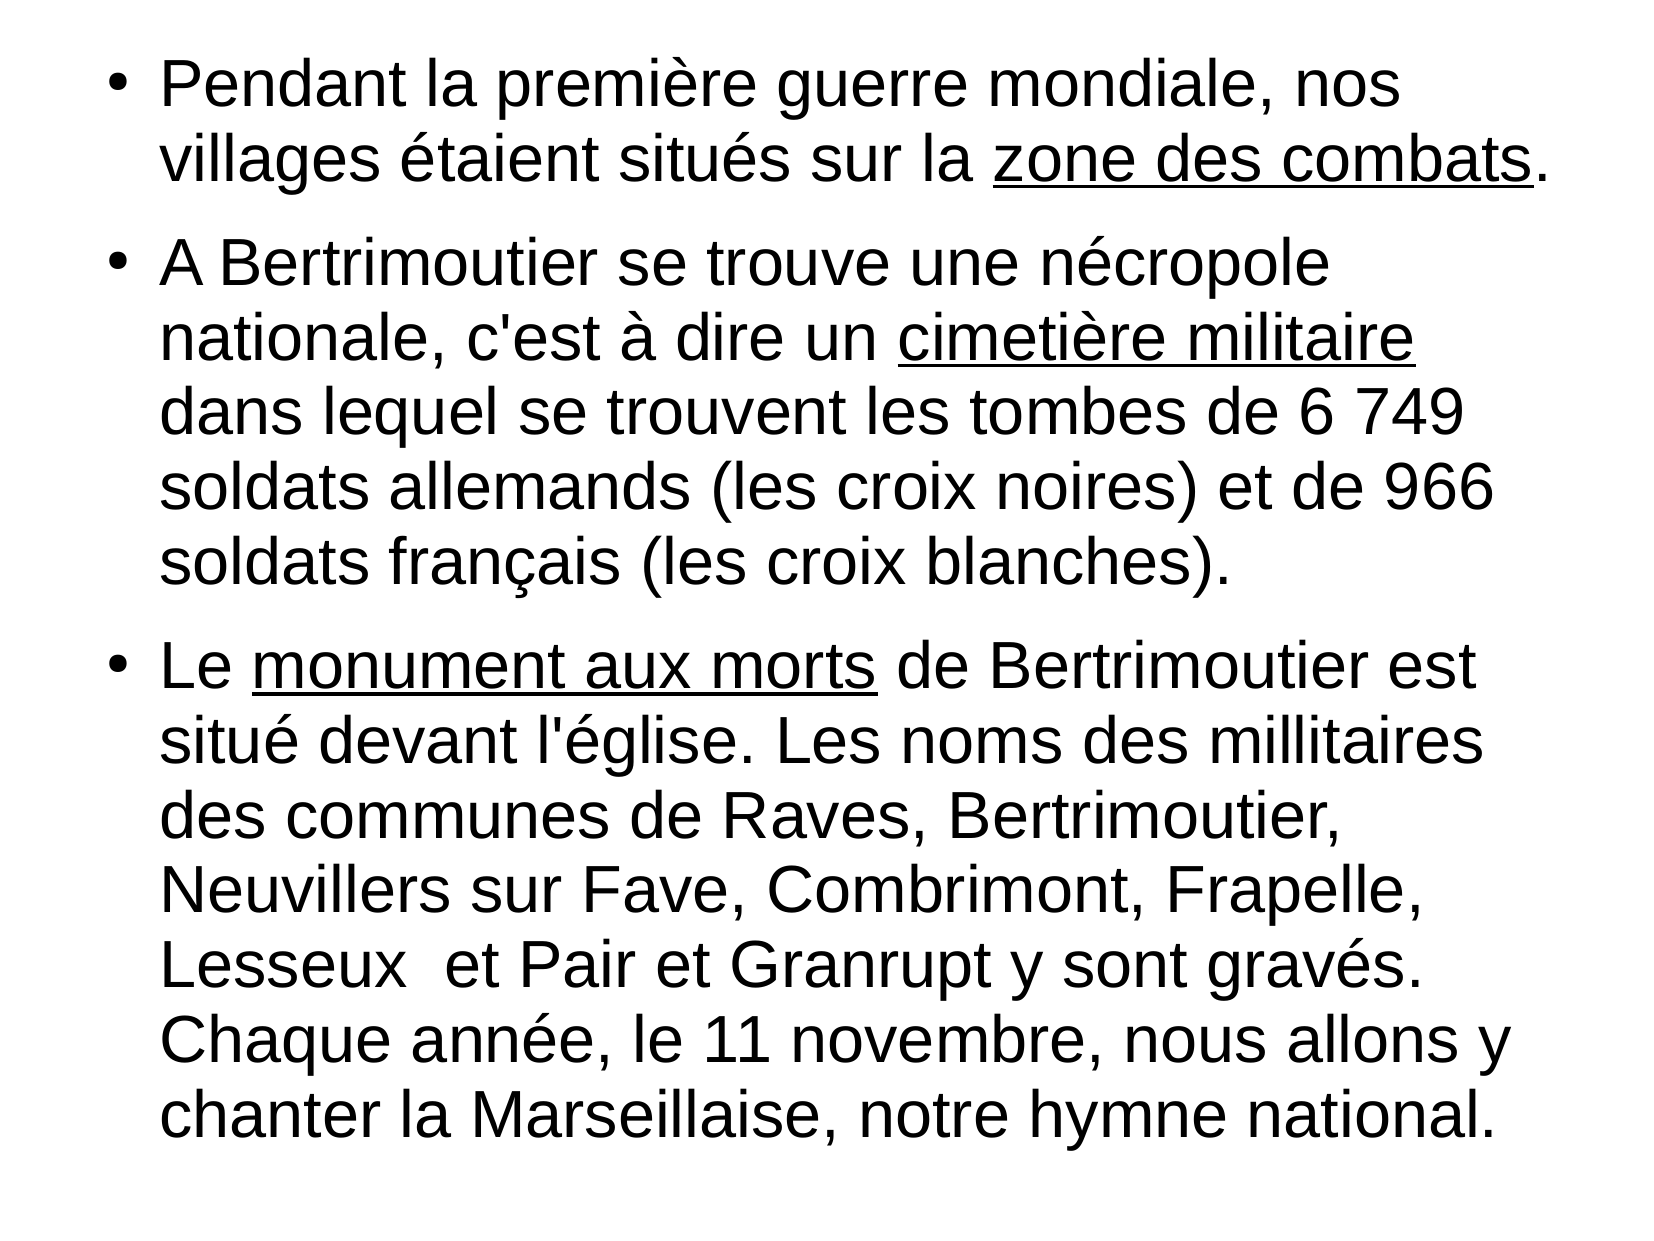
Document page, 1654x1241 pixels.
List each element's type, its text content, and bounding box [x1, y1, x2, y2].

list Pendant la première guerre mondiale, nos villages étaient situés sur la zone des combats. A Bertrimoutier se trouve une nécropole nationale, c'est à dire un cimetière militaire dans lequel se trouvent les tombes de 6 749 soldats allemands (les croix noires) et de 966 soldats français (les croix blanches). Le monument aux morts de Bertrimoutier est situé devant l'église. Les noms des millitaires des communes de Raves, Bertrimoutier, Neuvillers sur Fave, Combrimont, Frapelle, Lesseux et Pair et Granrupt y sont gravés. Chaque année, le 11 novembre, nous allons y chanter la Marseillaise, notre hymne national. [88, 45, 1577, 1152]
